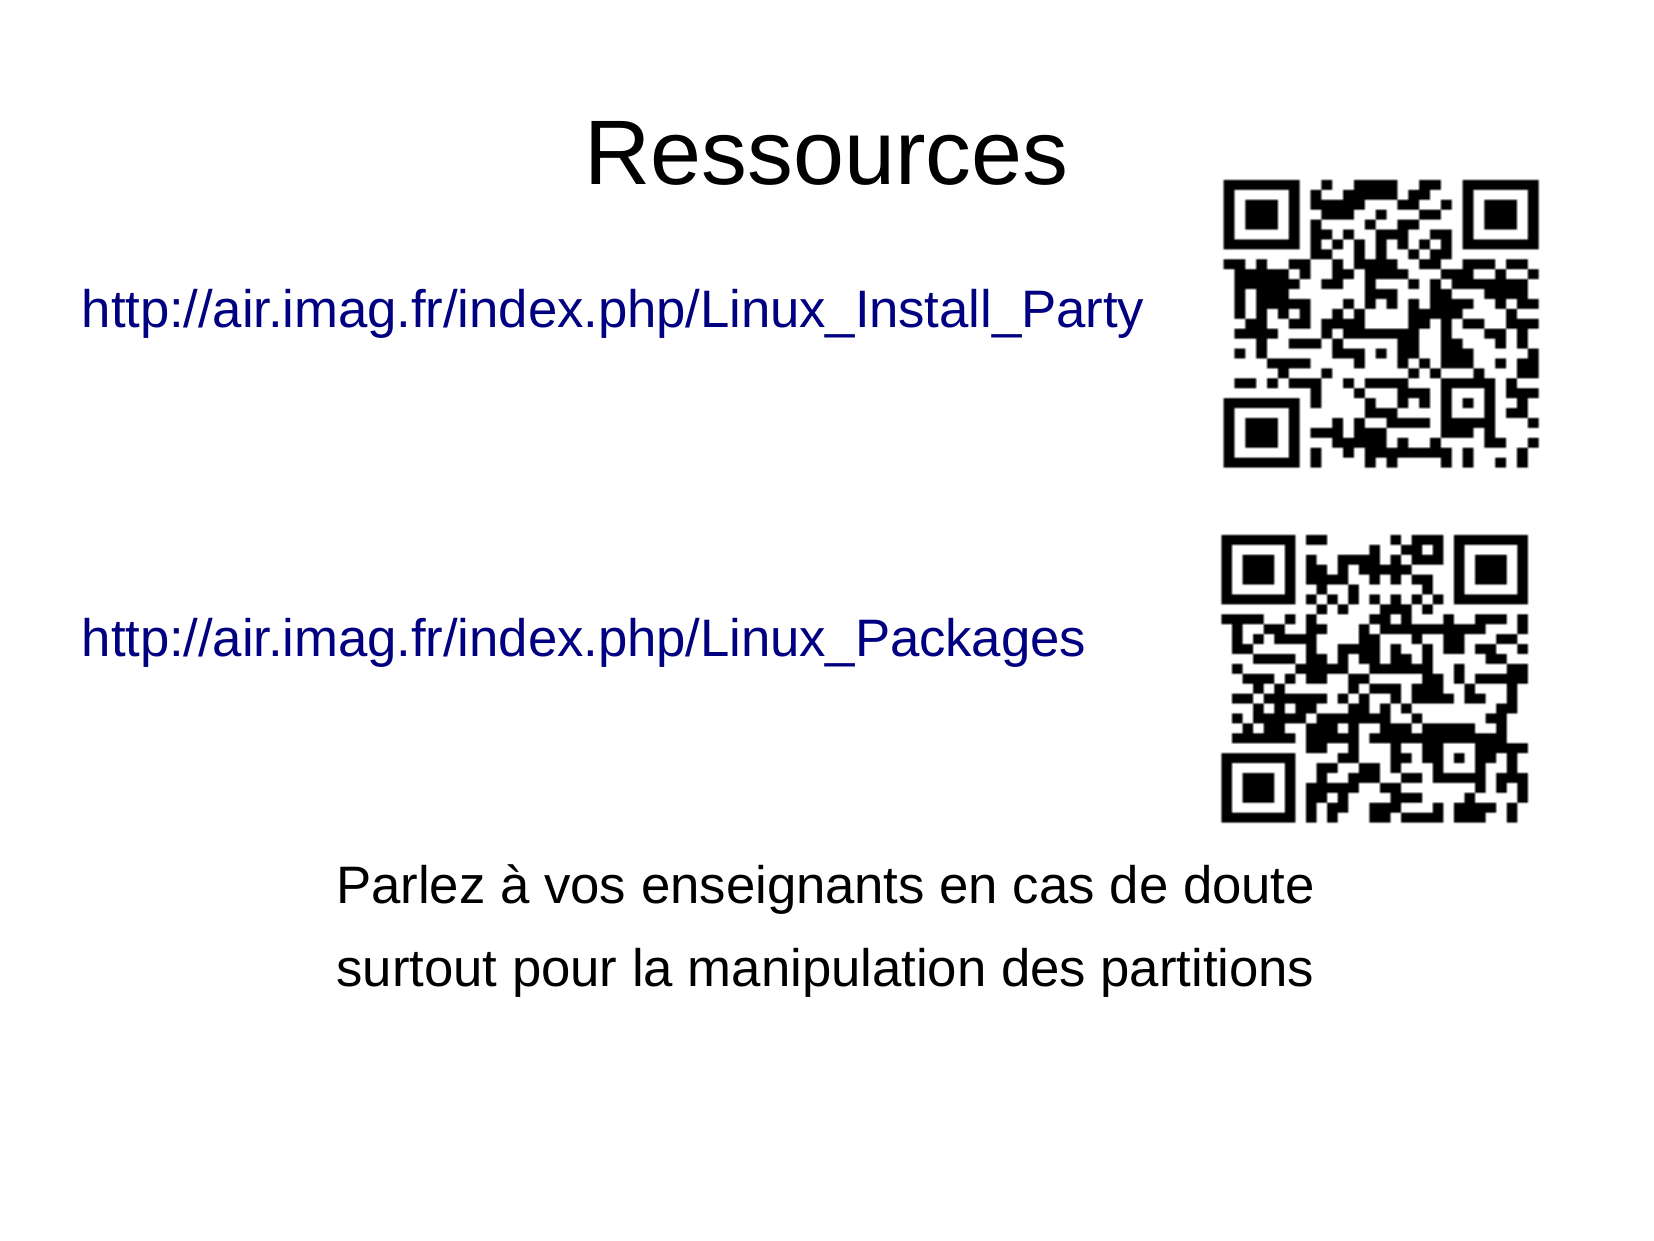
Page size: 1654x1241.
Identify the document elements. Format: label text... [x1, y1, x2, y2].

picture [1181, 141, 1583, 508]
title Ressources [82, 49, 1571, 257]
list http://air.imag.fr/index.php/Linux_Install_Party http://air.imag.fr/index.php/Linux_Packages Parlez à vos enseignants en cas de doute surtout pour la manipulation des partitions [81, 279, 1571, 999]
